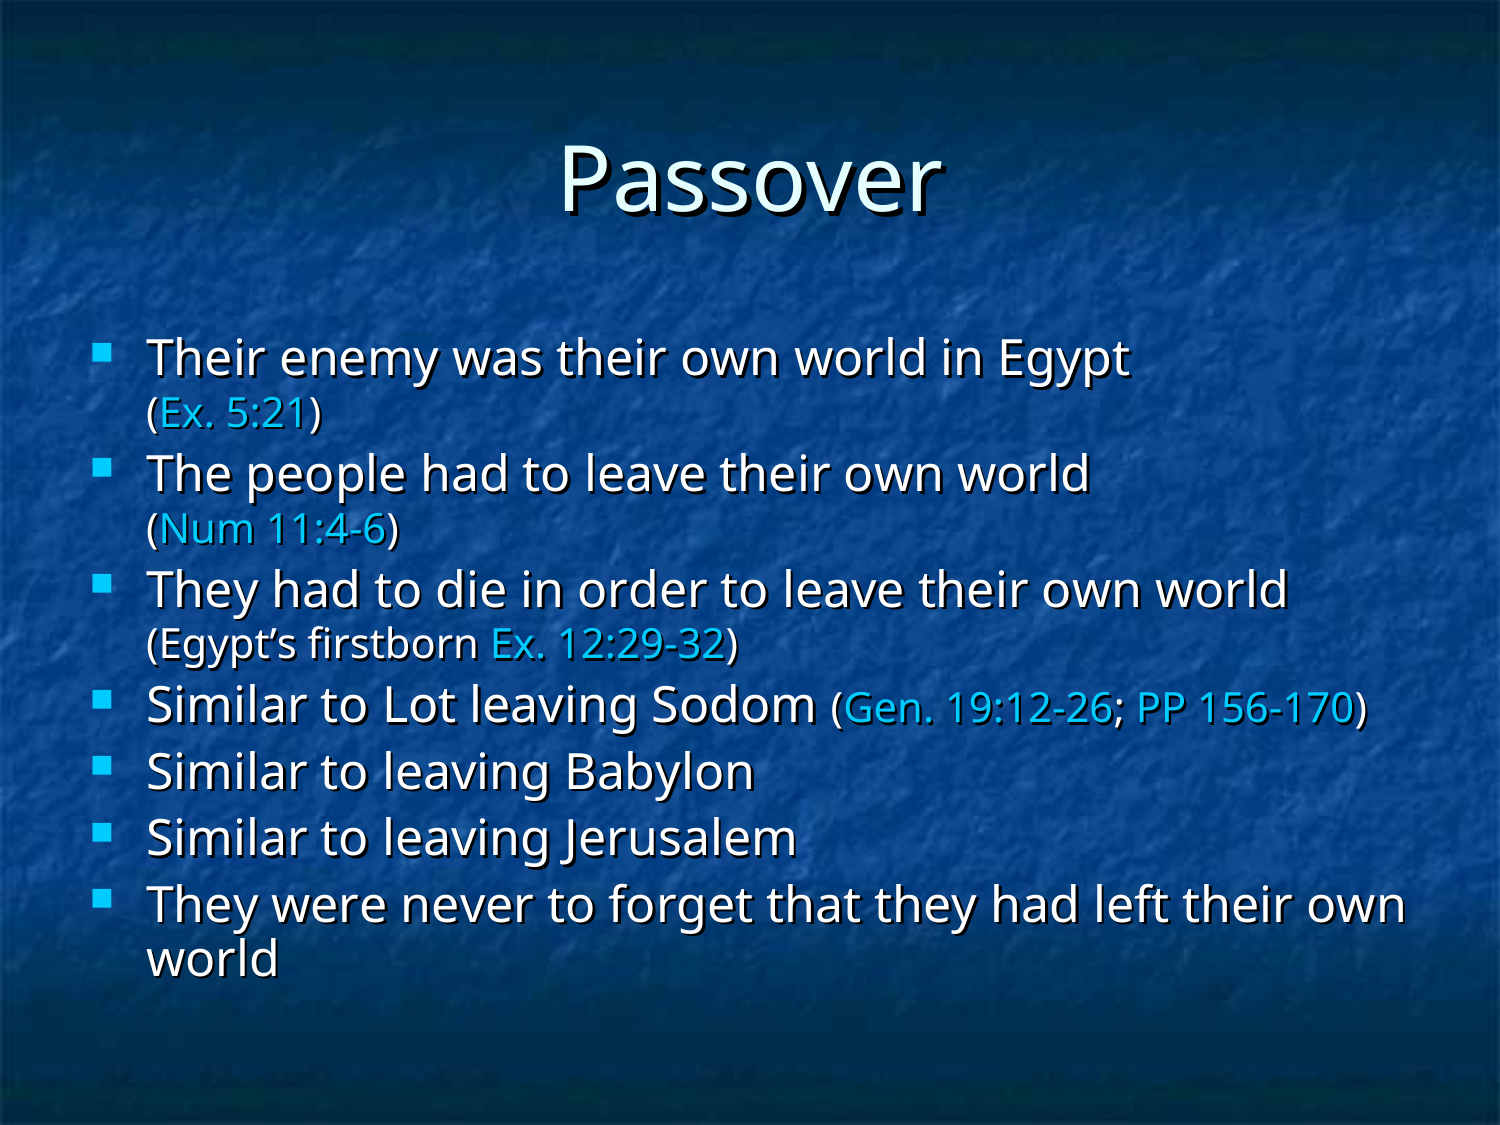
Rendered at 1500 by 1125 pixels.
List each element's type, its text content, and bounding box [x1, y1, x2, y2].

title Passover [75, 62, 1426, 288]
list Their enemy was their own world in Egypt (Ex. 5:21) The people had to leave their own world (Num 11:4-6) They had to die in order to leave their own world (Egypt’s firstborn Ex. 12:29-32) Similar to Lot leaving Sodom (Gen. 19:12-26; PP 156-170) Similar to leaving Babylon Similar to leaving Jerusalem They were never to forget that they had left their own world [75, 324, 1426, 1001]
picture [0, 0, 1500, 1125]
